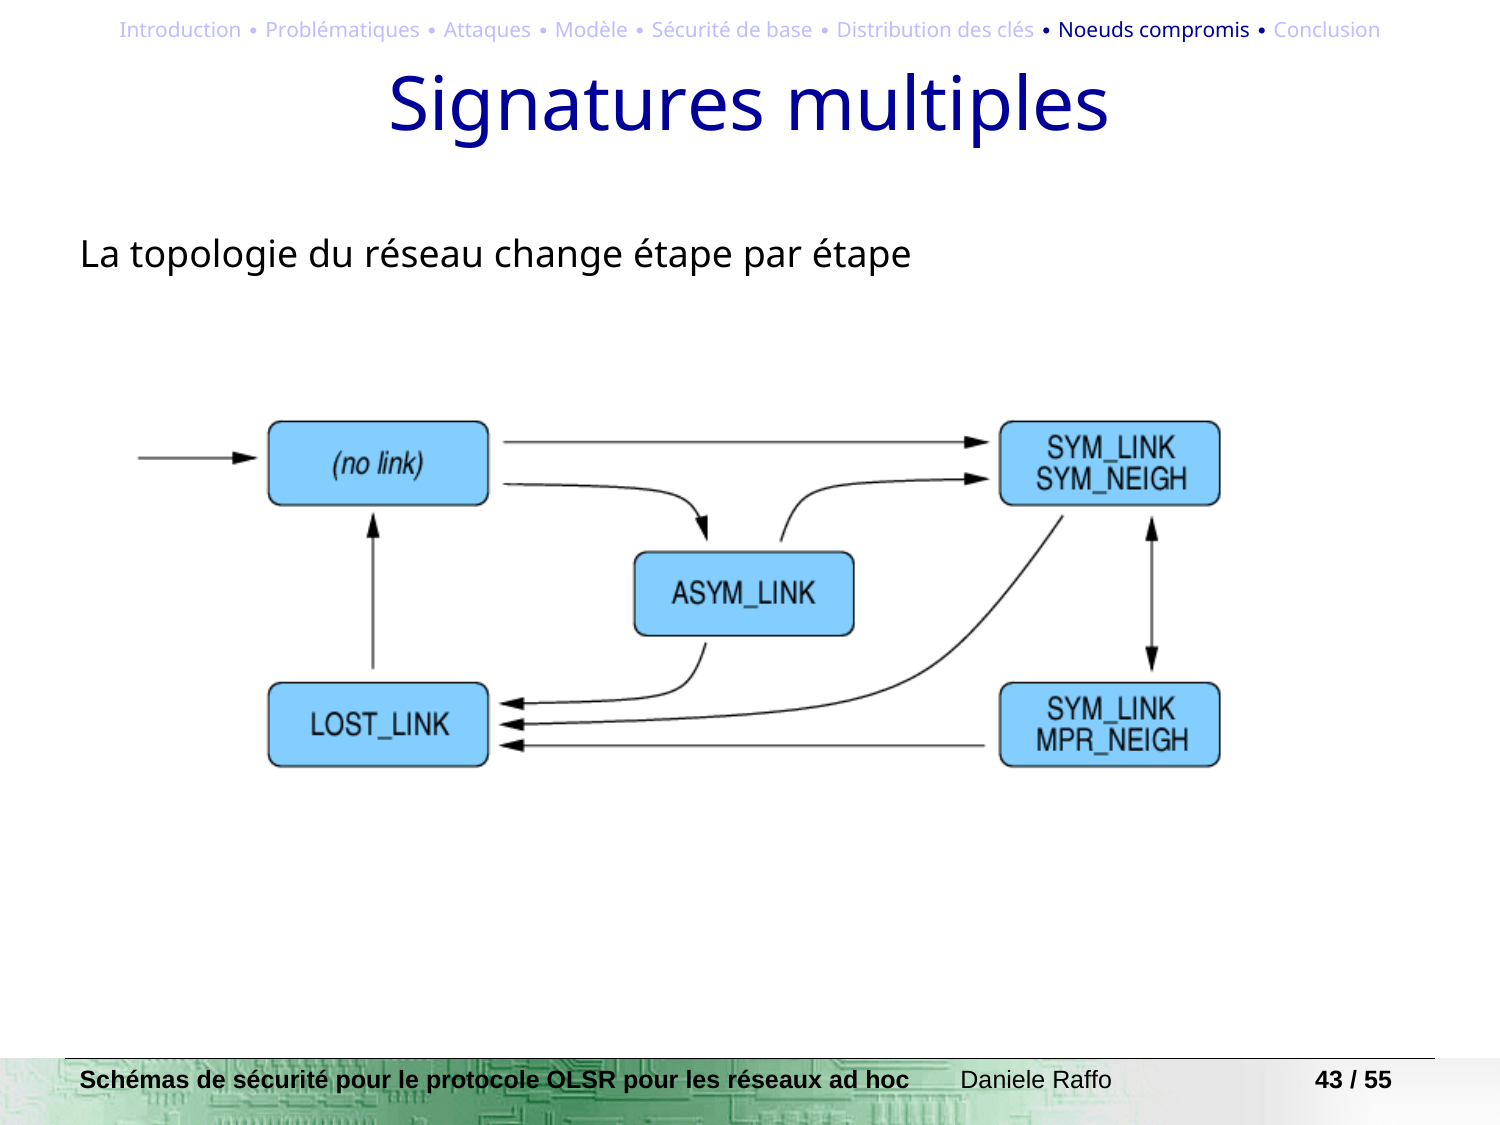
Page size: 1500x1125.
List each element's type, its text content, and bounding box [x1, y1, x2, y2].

text_box Schémas de sécurité pour le protocole OLSR pour les réseaux ad hoc Daniele Raffo [64, 1058, 1436, 1103]
text_box Introduction ∙ Problématiques ∙ Attaques ∙ Modèle ∙ Sécurité de base ∙ Distribution des clés ∙ Noeuds compromis ∙ Conclusion [0, 7, 1500, 52]
picture [123, 399, 1249, 787]
text_box La topologie du réseau change étape par étape [64, 219, 1436, 287]
text_box Signatures multiples [64, 52, 1436, 161]
picture [0, 1058, 1500, 1125]
